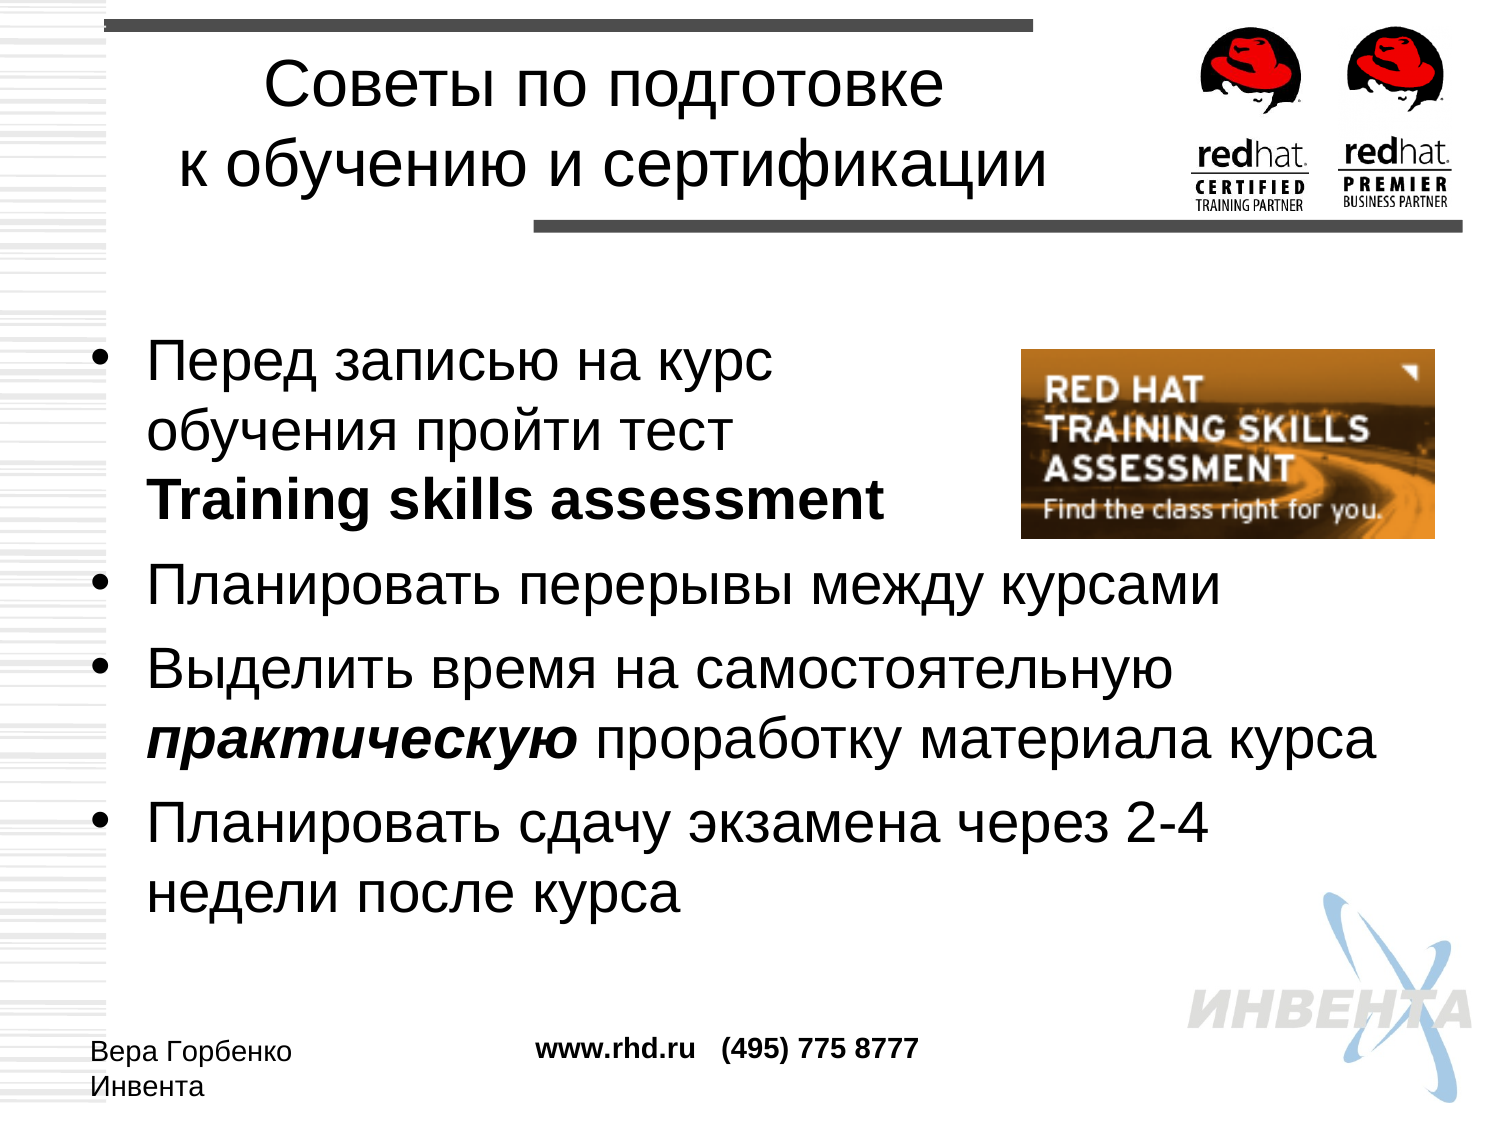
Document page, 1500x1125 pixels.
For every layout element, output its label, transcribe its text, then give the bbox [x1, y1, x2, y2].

picture [1191, 27, 1309, 211]
picture [1021, 349, 1435, 539]
title Советы по подготовке к обучению и сертификации [76, 32, 1152, 208]
picture [1187, 892, 1472, 1103]
list Перед записью на курс обучения пройти тест Training skills assessment Планировать перерывы между курсами Выделить время на самостоятельную практическую проработку материала курса Планировать сдачу экзамена через 2-4 недели после курса [75, 314, 1426, 1018]
text_box Вера Горбенко Инвента [74, 1024, 426, 1125]
text_box www.rhd.ru (495) 775 8777 [512, 1024, 988, 1103]
picture [1338, 26, 1452, 207]
